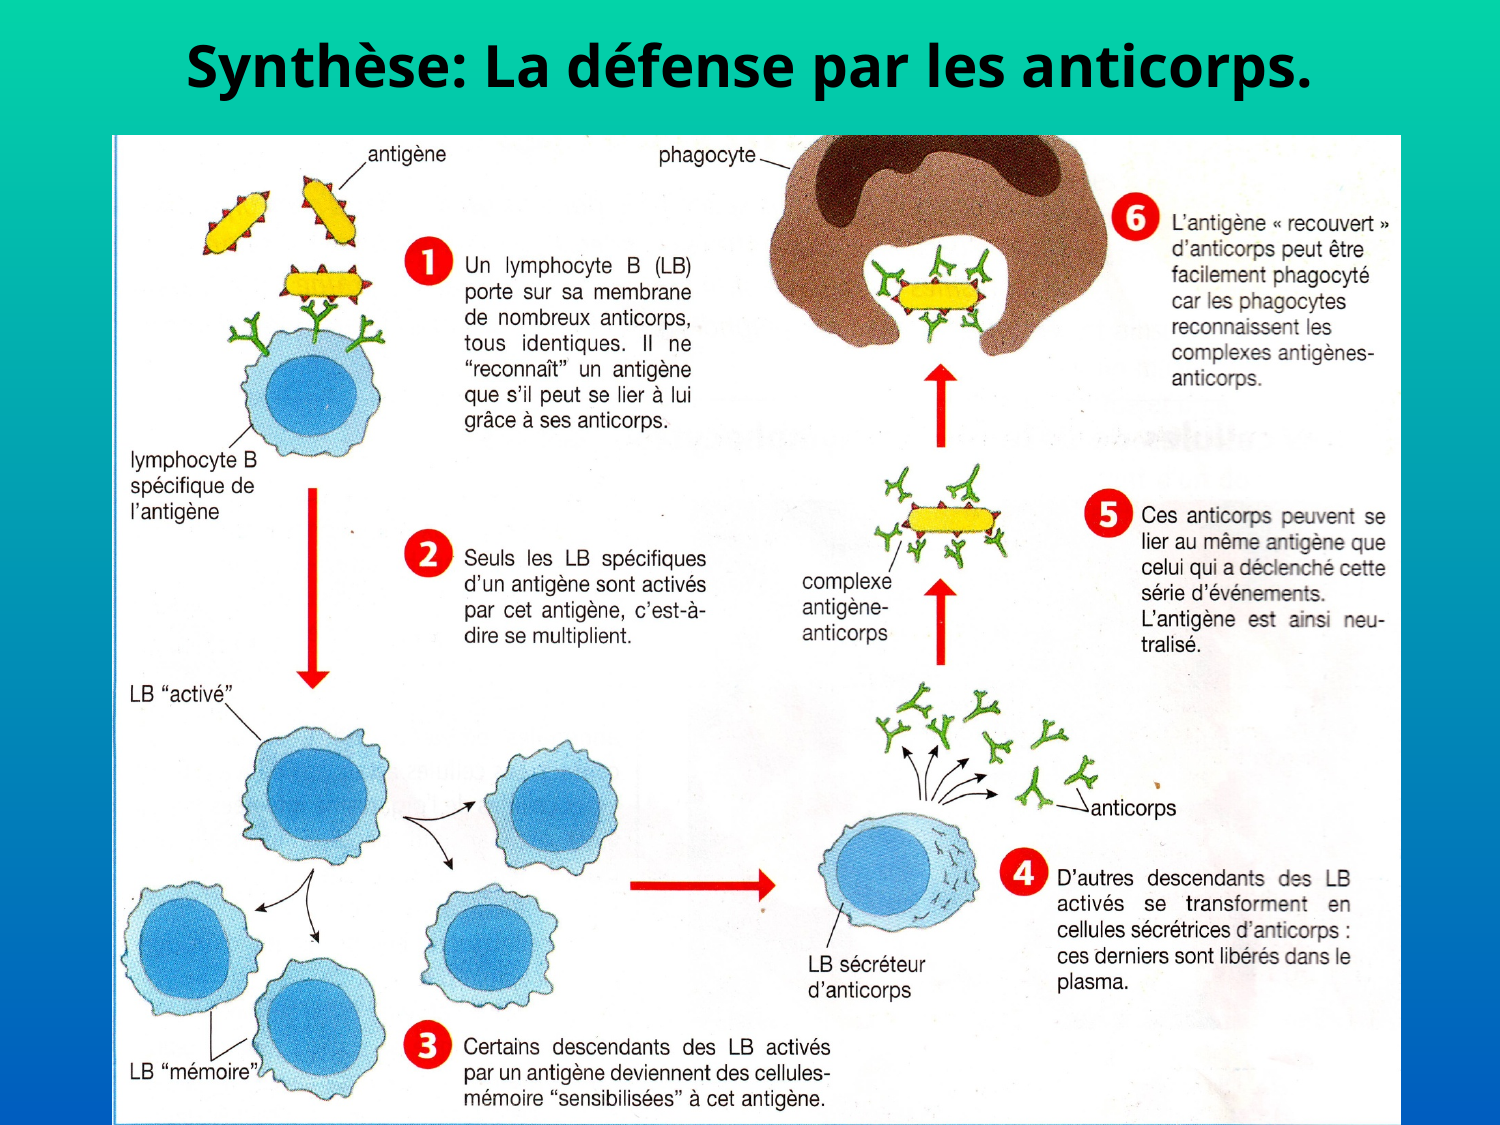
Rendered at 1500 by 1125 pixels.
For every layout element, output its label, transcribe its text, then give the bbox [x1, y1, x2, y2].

picture [0, 135, 1500, 1125]
title Synthèse: La défense par les anticorps. [23, 0, 1477, 129]
